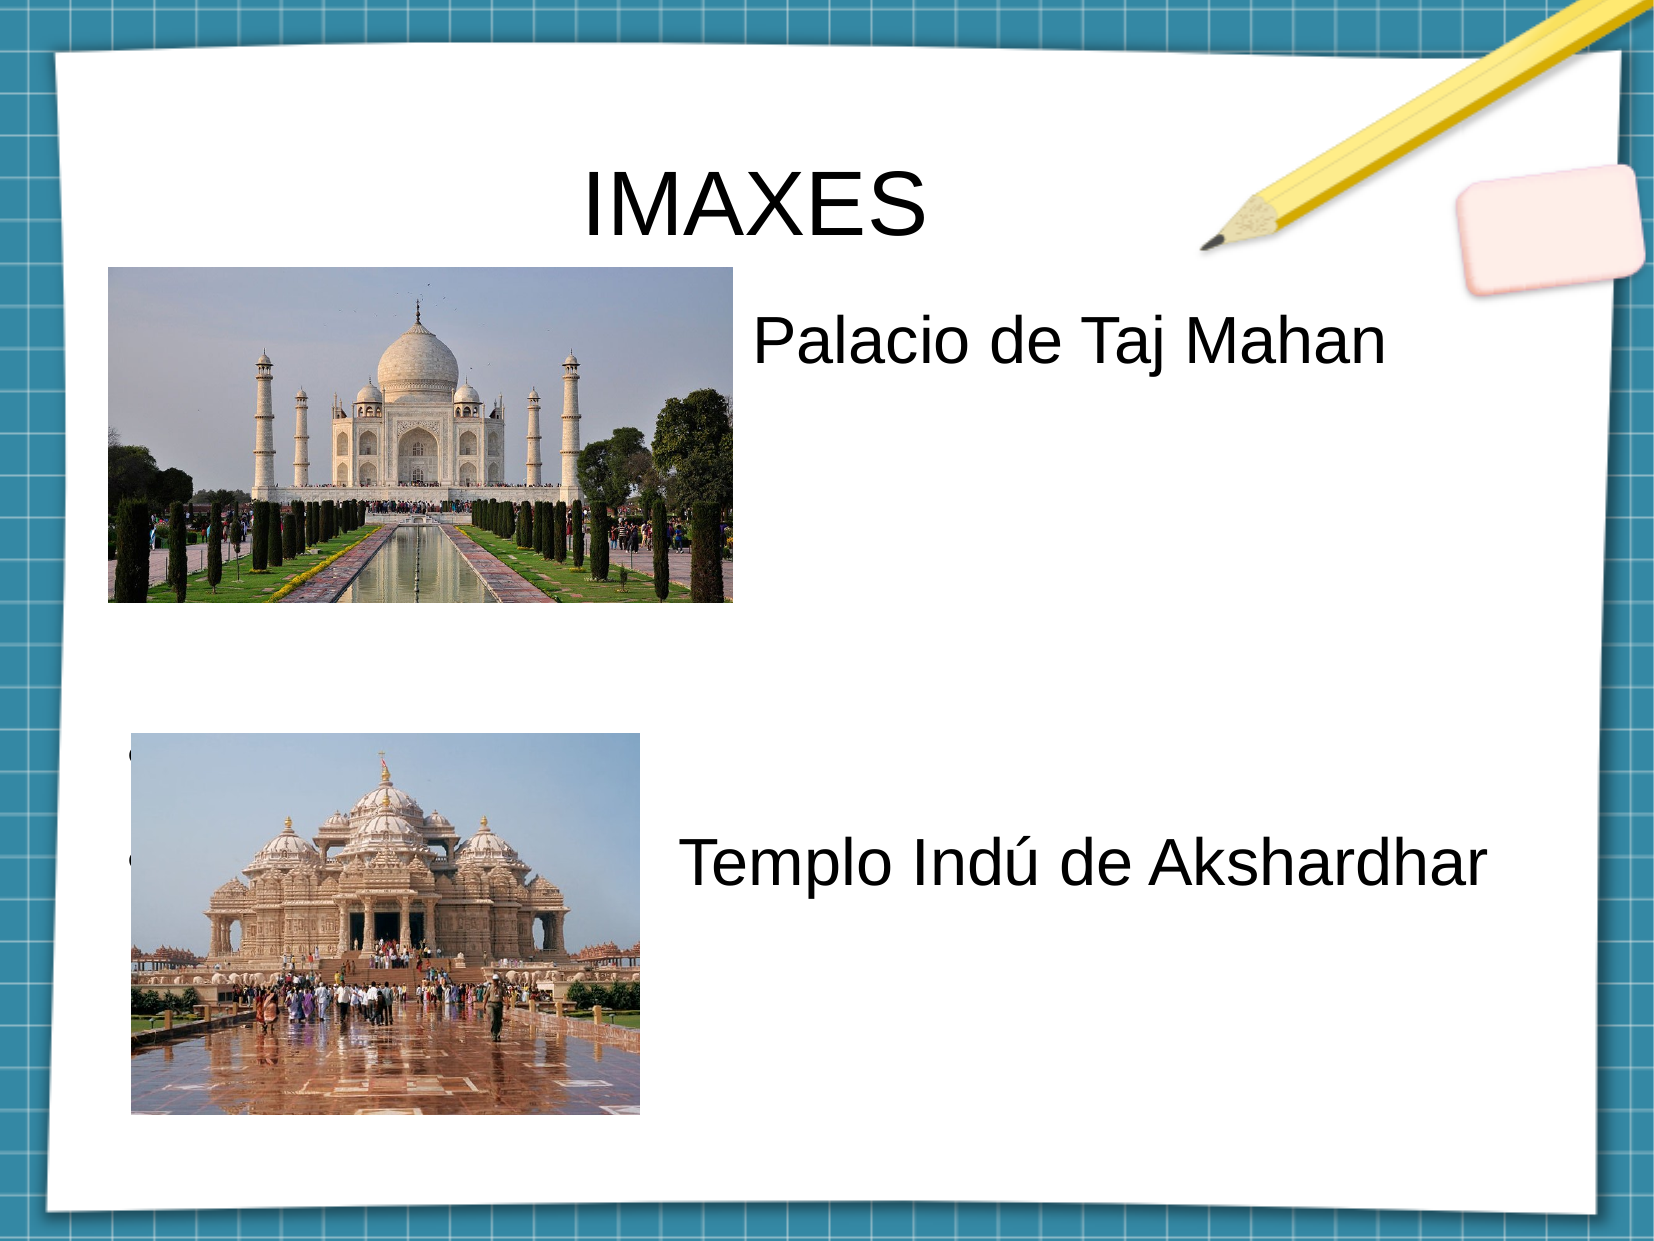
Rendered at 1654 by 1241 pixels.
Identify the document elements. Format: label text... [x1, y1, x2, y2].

list Palacio de Taj Mahan Templo Indú de Akshardhar [108, 303, 1597, 1023]
picture [0, 0, 1654, 1241]
title IMAXES [11, 100, 1500, 308]
